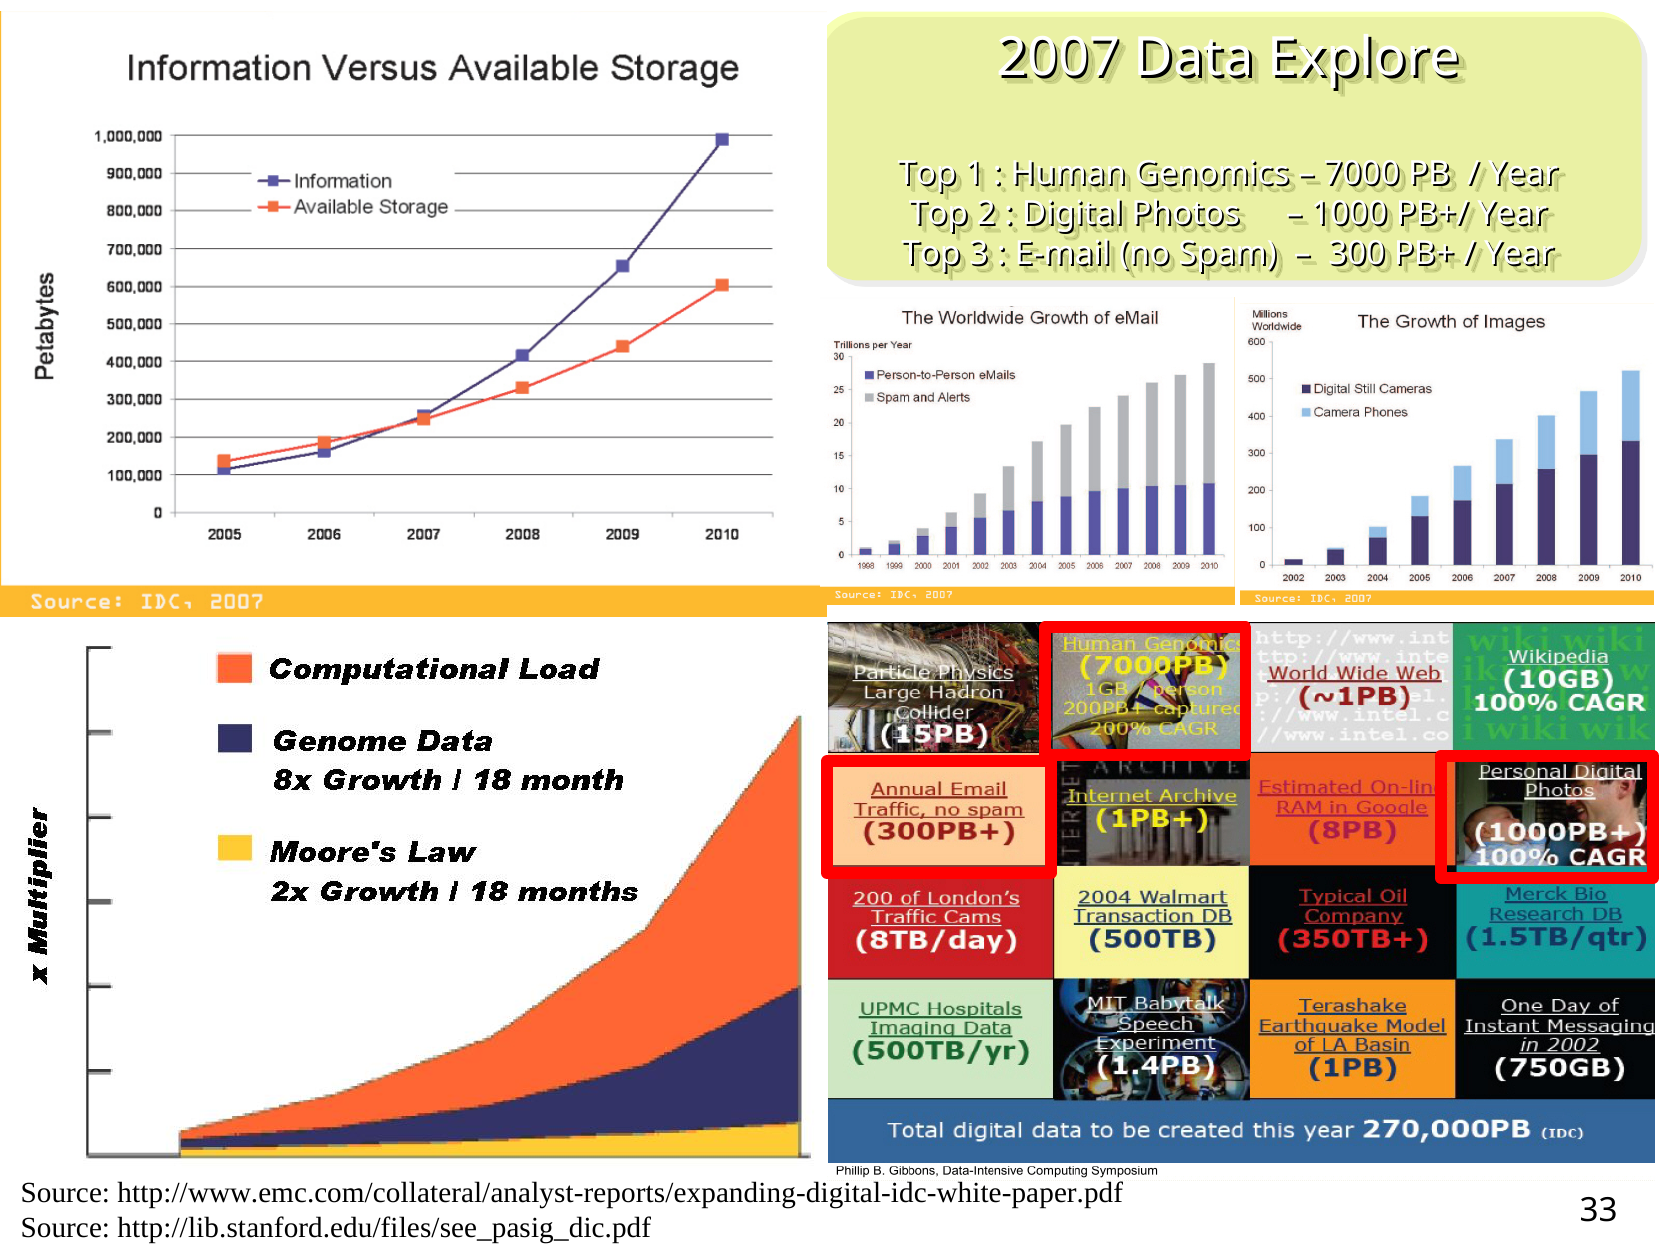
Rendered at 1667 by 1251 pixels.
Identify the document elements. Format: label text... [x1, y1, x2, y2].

picture [1051, 633, 1240, 749]
picture [0, 11, 1235, 617]
picture [0, 621, 1655, 1181]
picture [1447, 762, 1647, 872]
picture [1240, 303, 1654, 605]
text_box 2007 Data Explore Top 1 : Human Genomics – 7000 PB / Year Top 2 : Digital Photos – 1000 PB+/ Year Top 3 : E-mail (no Spam) – 300 PB+ / Year [827, 11, 1642, 281]
text_box Source: http://www.emc.com/collateral/analyst-reports/expanding-digital-idc-white-paper.pdf Source: http://lib.stanford.edu/files/see_pasig_dic.pdf [5, 1165, 1276, 1251]
picture [833, 767, 1045, 867]
